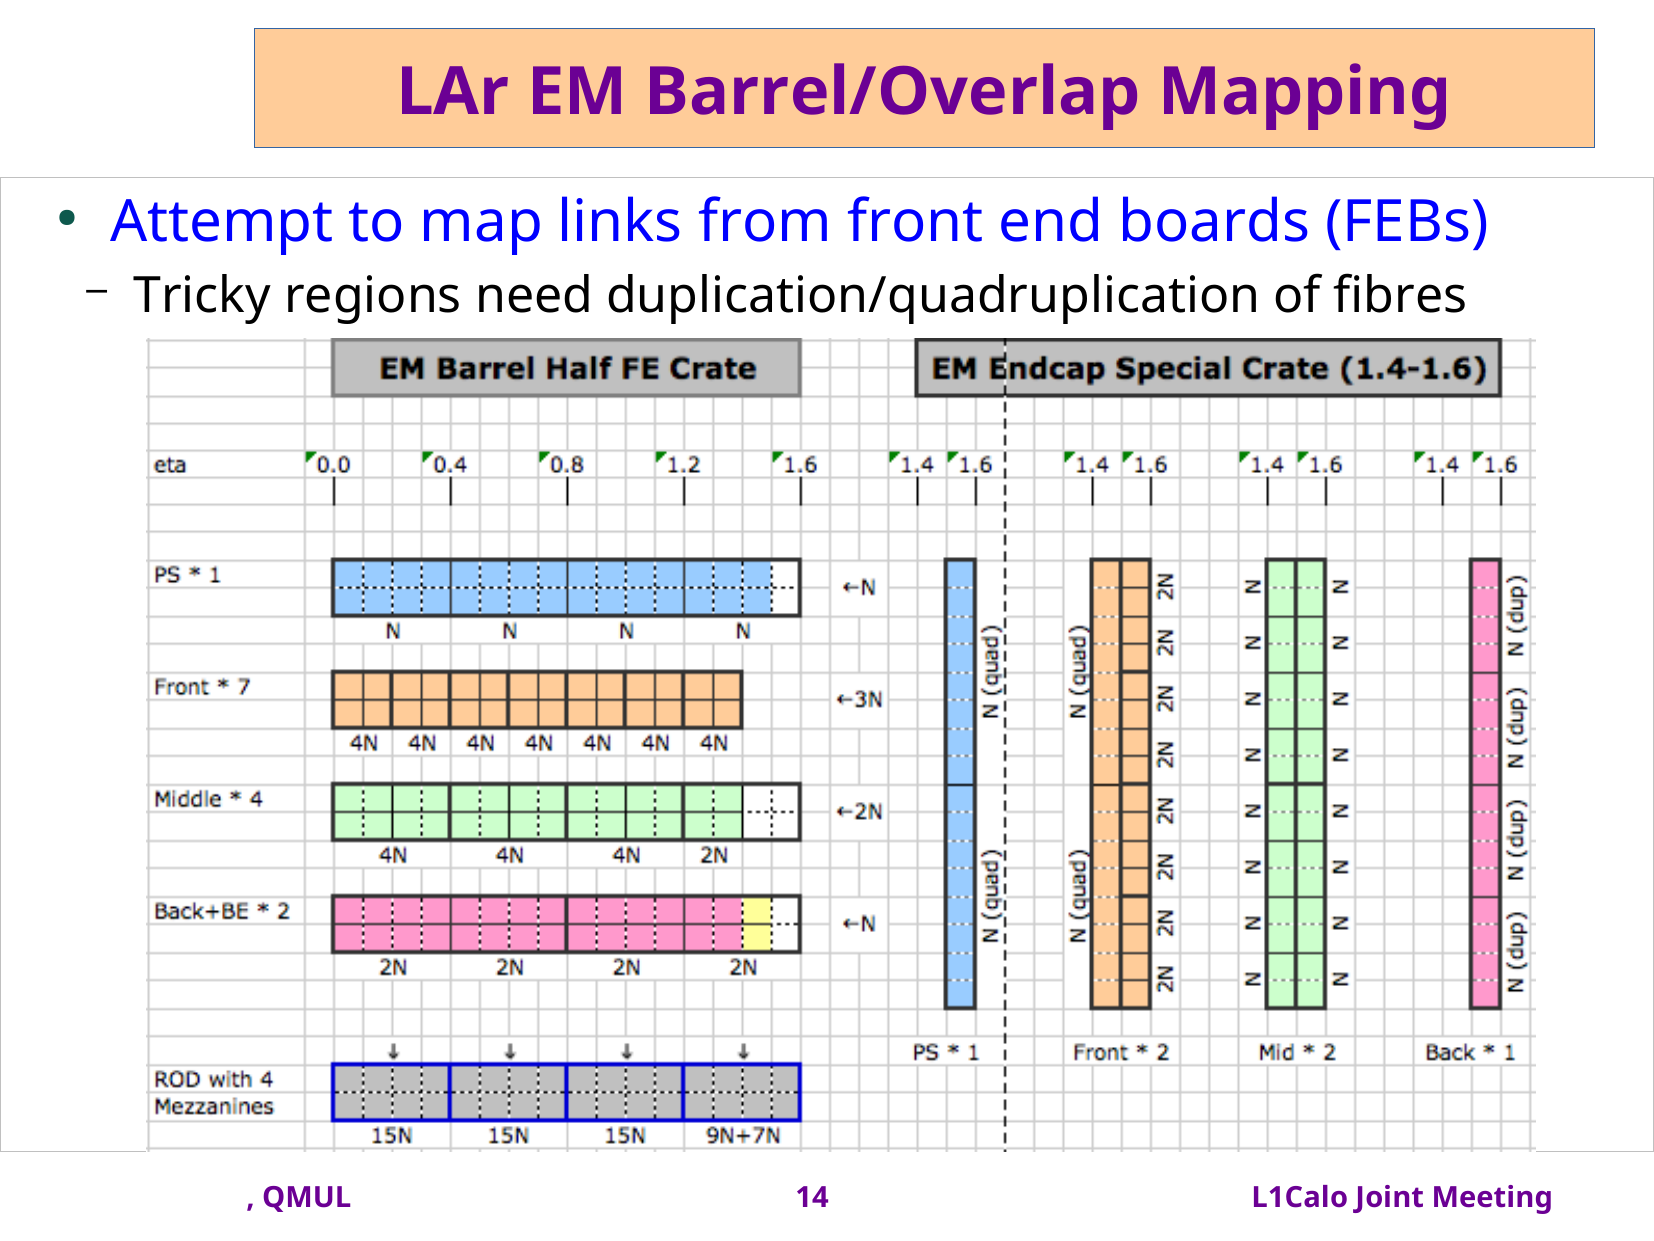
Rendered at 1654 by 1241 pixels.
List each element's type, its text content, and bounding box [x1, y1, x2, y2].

picture [146, 338, 1536, 1152]
title LAr EM Barrel/Overlap Mapping [254, 28, 1595, 148]
list Attempt to map links from front end boards (FEBs) Tricky regions need duplication/quadruplication of fibres [39, 179, 1598, 331]
